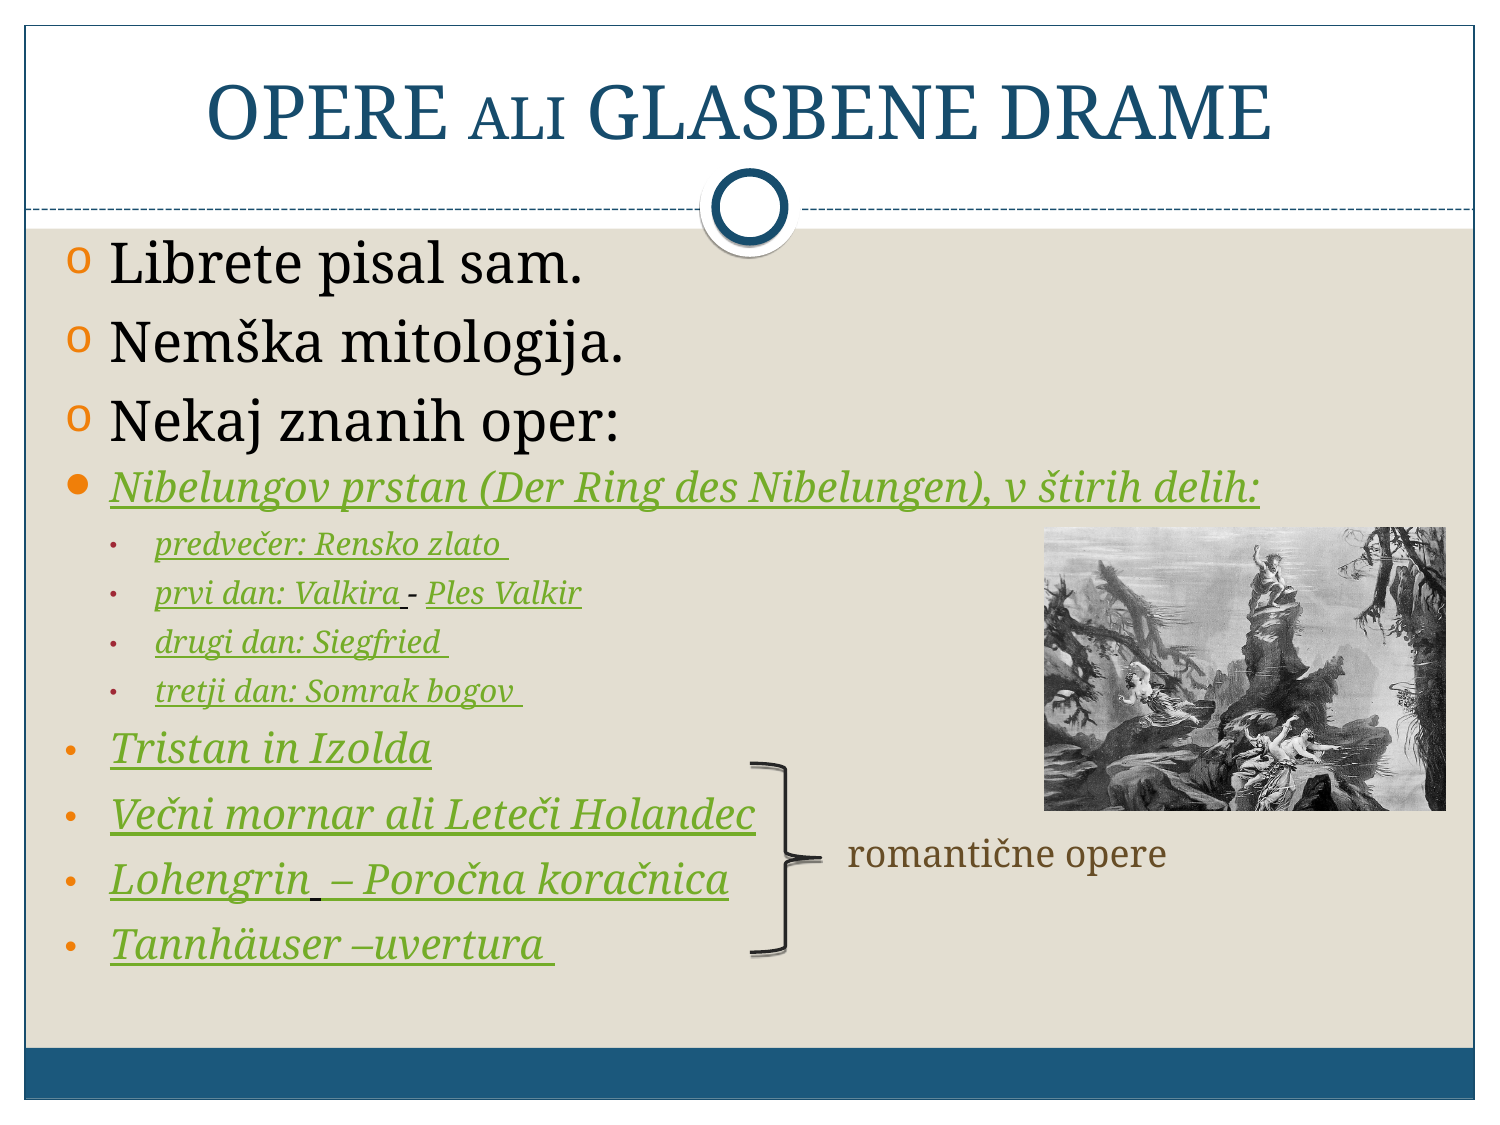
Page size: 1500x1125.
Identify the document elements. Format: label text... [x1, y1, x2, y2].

title OPERE ALI GLASBENE DRAME [49, 37, 1450, 162]
list Librete pisal sam. Nemška mitologija. Nekaj znanih oper: Nibelungov prstan (Der Ring des Nibelungen), v štirih delih: predvečer: Rensko zlato prvi dan: Valkira - Ples Valkir drugi dan: Siegfried tretji dan: Somrak bogov Tristan in Izolda Večni mornar ali Leteči Holandec Lohengrin – Poročna koračnica Tannhäuser –uvertura [49, 219, 1445, 1000]
text_box romantične opere [832, 822, 1193, 883]
picture [1044, 527, 1446, 811]
